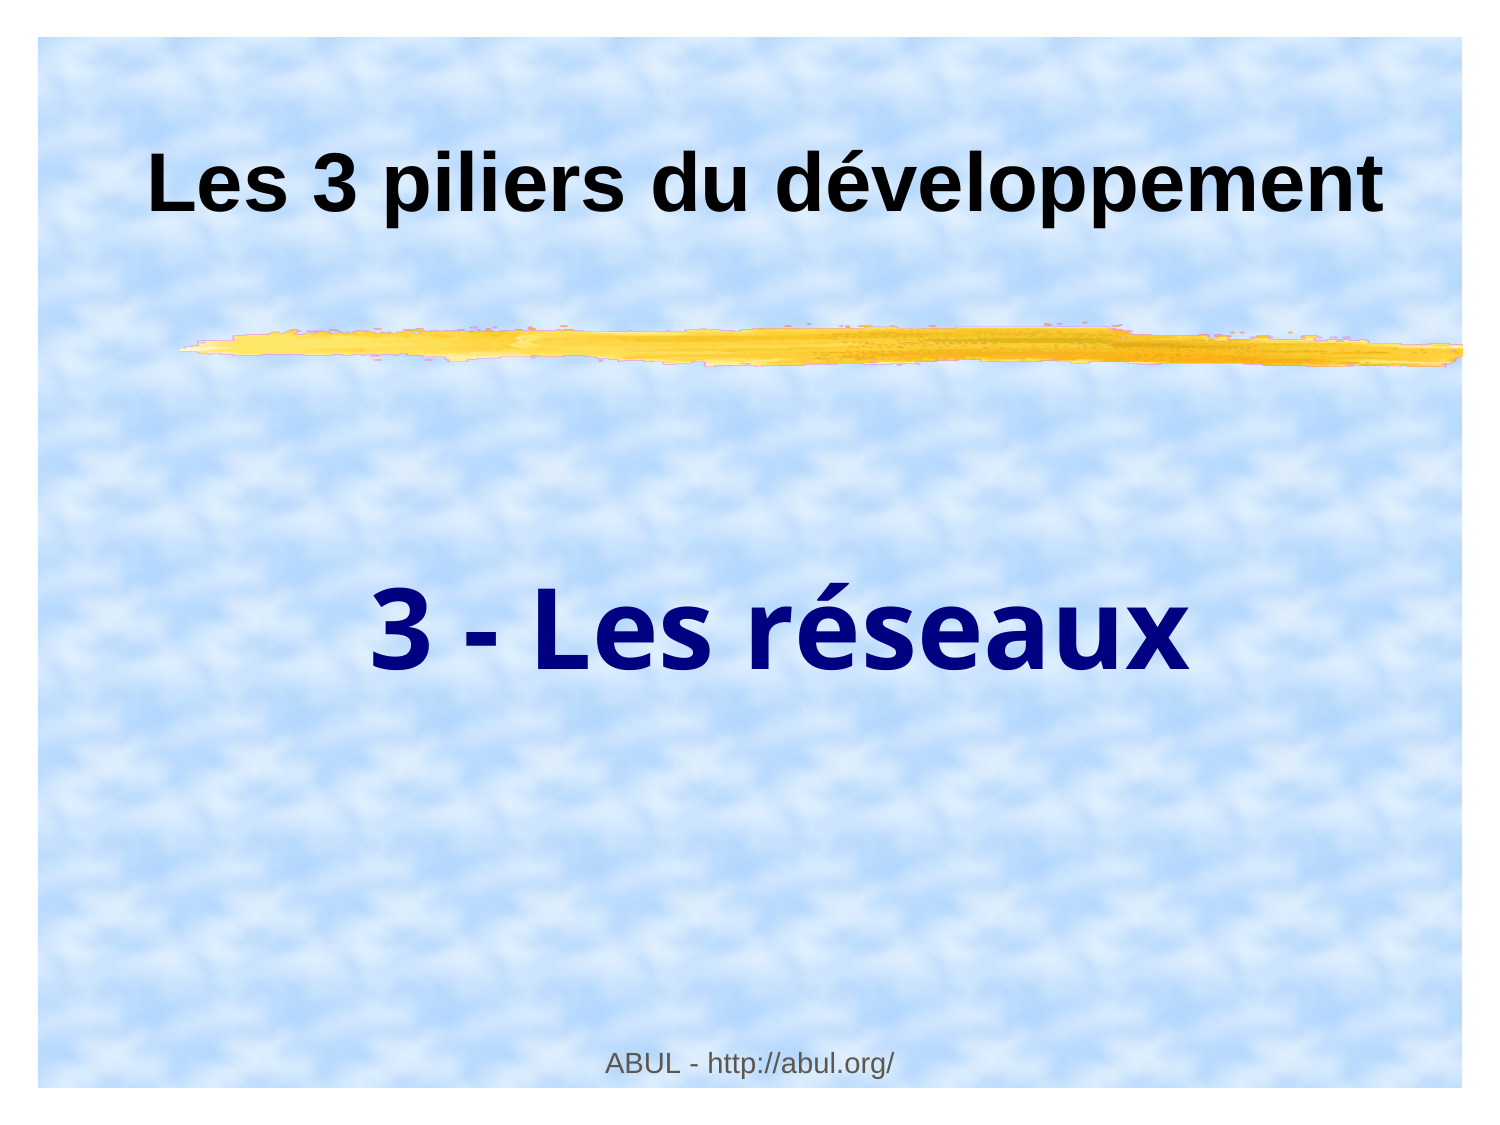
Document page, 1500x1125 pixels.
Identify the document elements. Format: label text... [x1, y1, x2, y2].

subtitle 3 - Les réseaux [264, 491, 1262, 761]
title Les 3 piliers du développement [145, 66, 1416, 300]
picture [37, 37, 1463, 1088]
